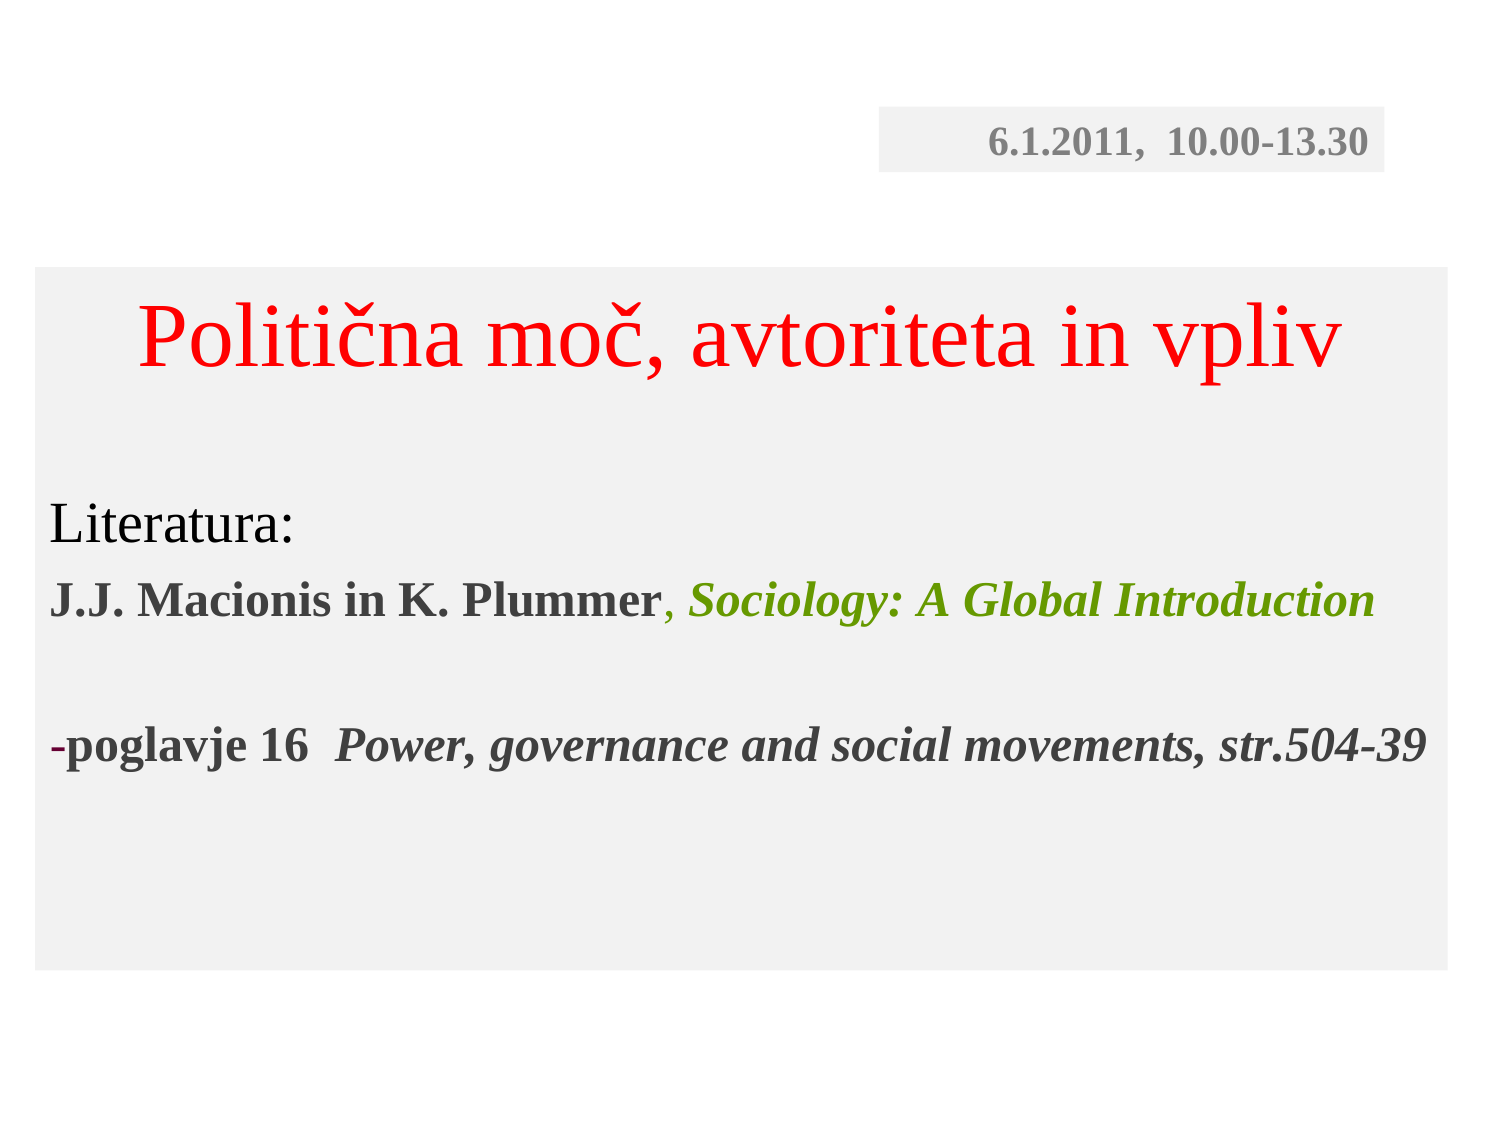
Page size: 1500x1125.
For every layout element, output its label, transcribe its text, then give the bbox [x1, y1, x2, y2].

text_box Politična moč, avtoriteta in vpliv Literatura: J.J. Macionis in K. Plummer, Sociology: A Global Introduction -poglavje 16 Power, governance and social movements, str.504-39 [35, 267, 1448, 971]
text_box 6.1.2011, 10.00-13.30 [878, 106, 1385, 173]
